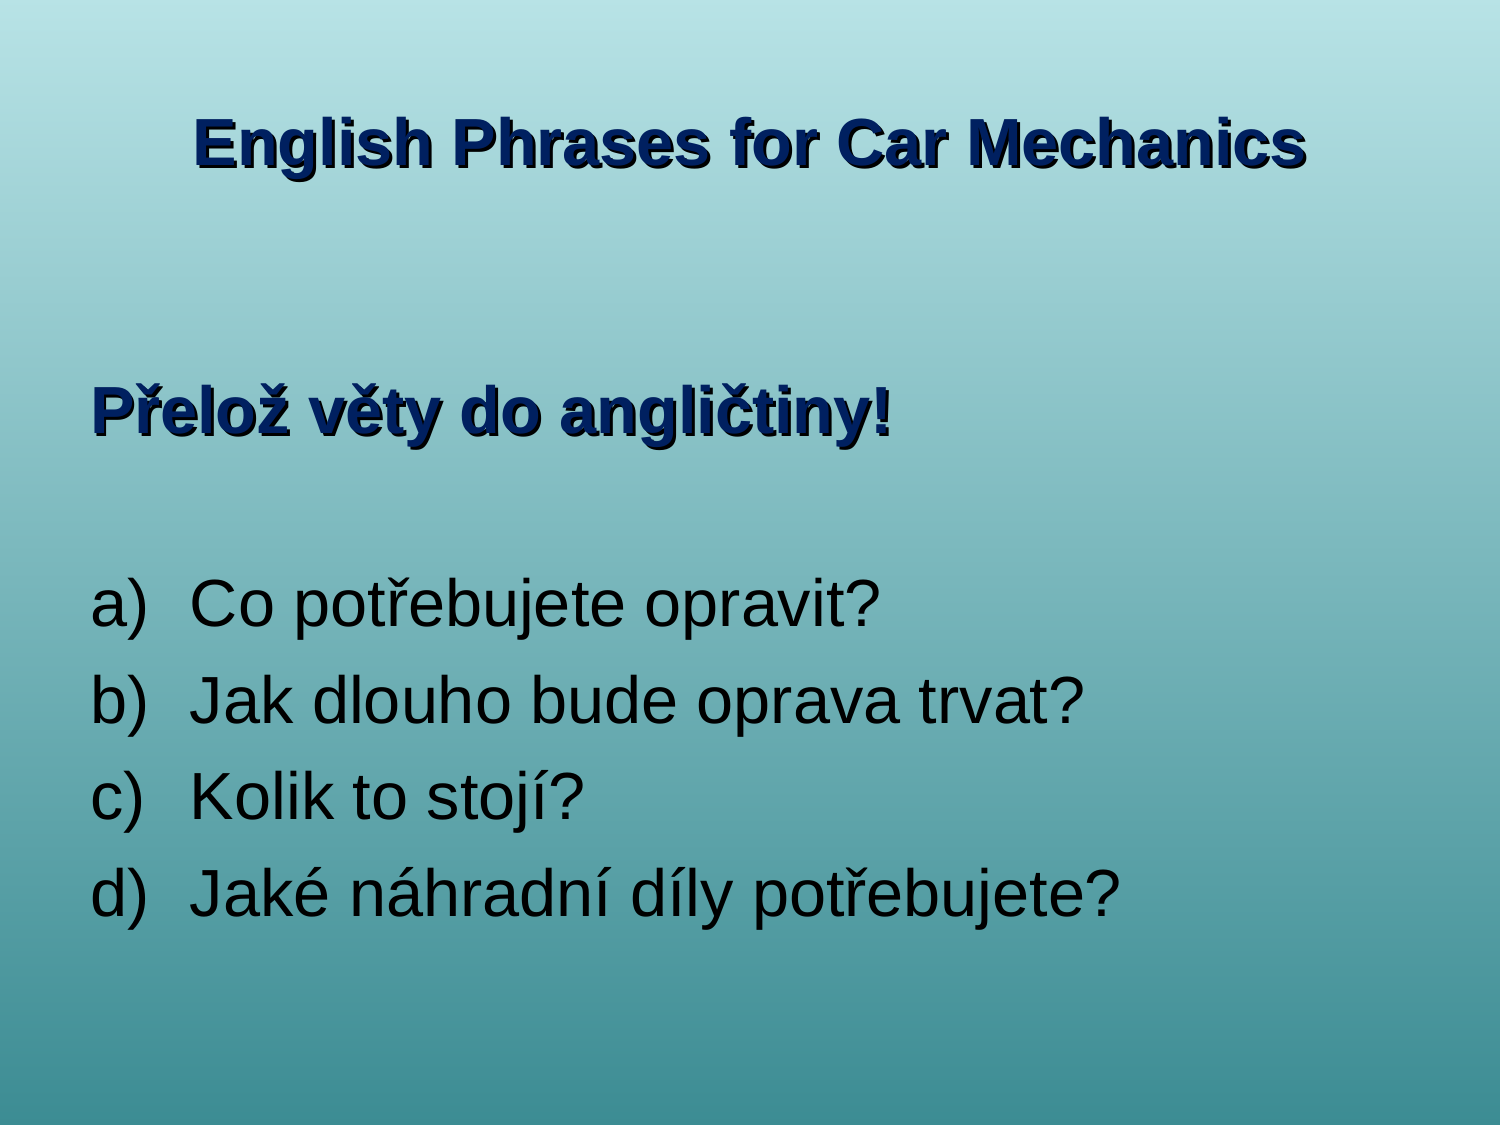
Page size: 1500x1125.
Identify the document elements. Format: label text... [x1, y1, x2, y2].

title English Phrases for Car Mechanics [75, 45, 1426, 233]
list Přelož věty do angličtiny! Co potřebujete opravit? Jak dlouho bude oprava trvat? Kolik to stojí? Jaké náhradní díly potřebujete? [75, 262, 1426, 1006]
